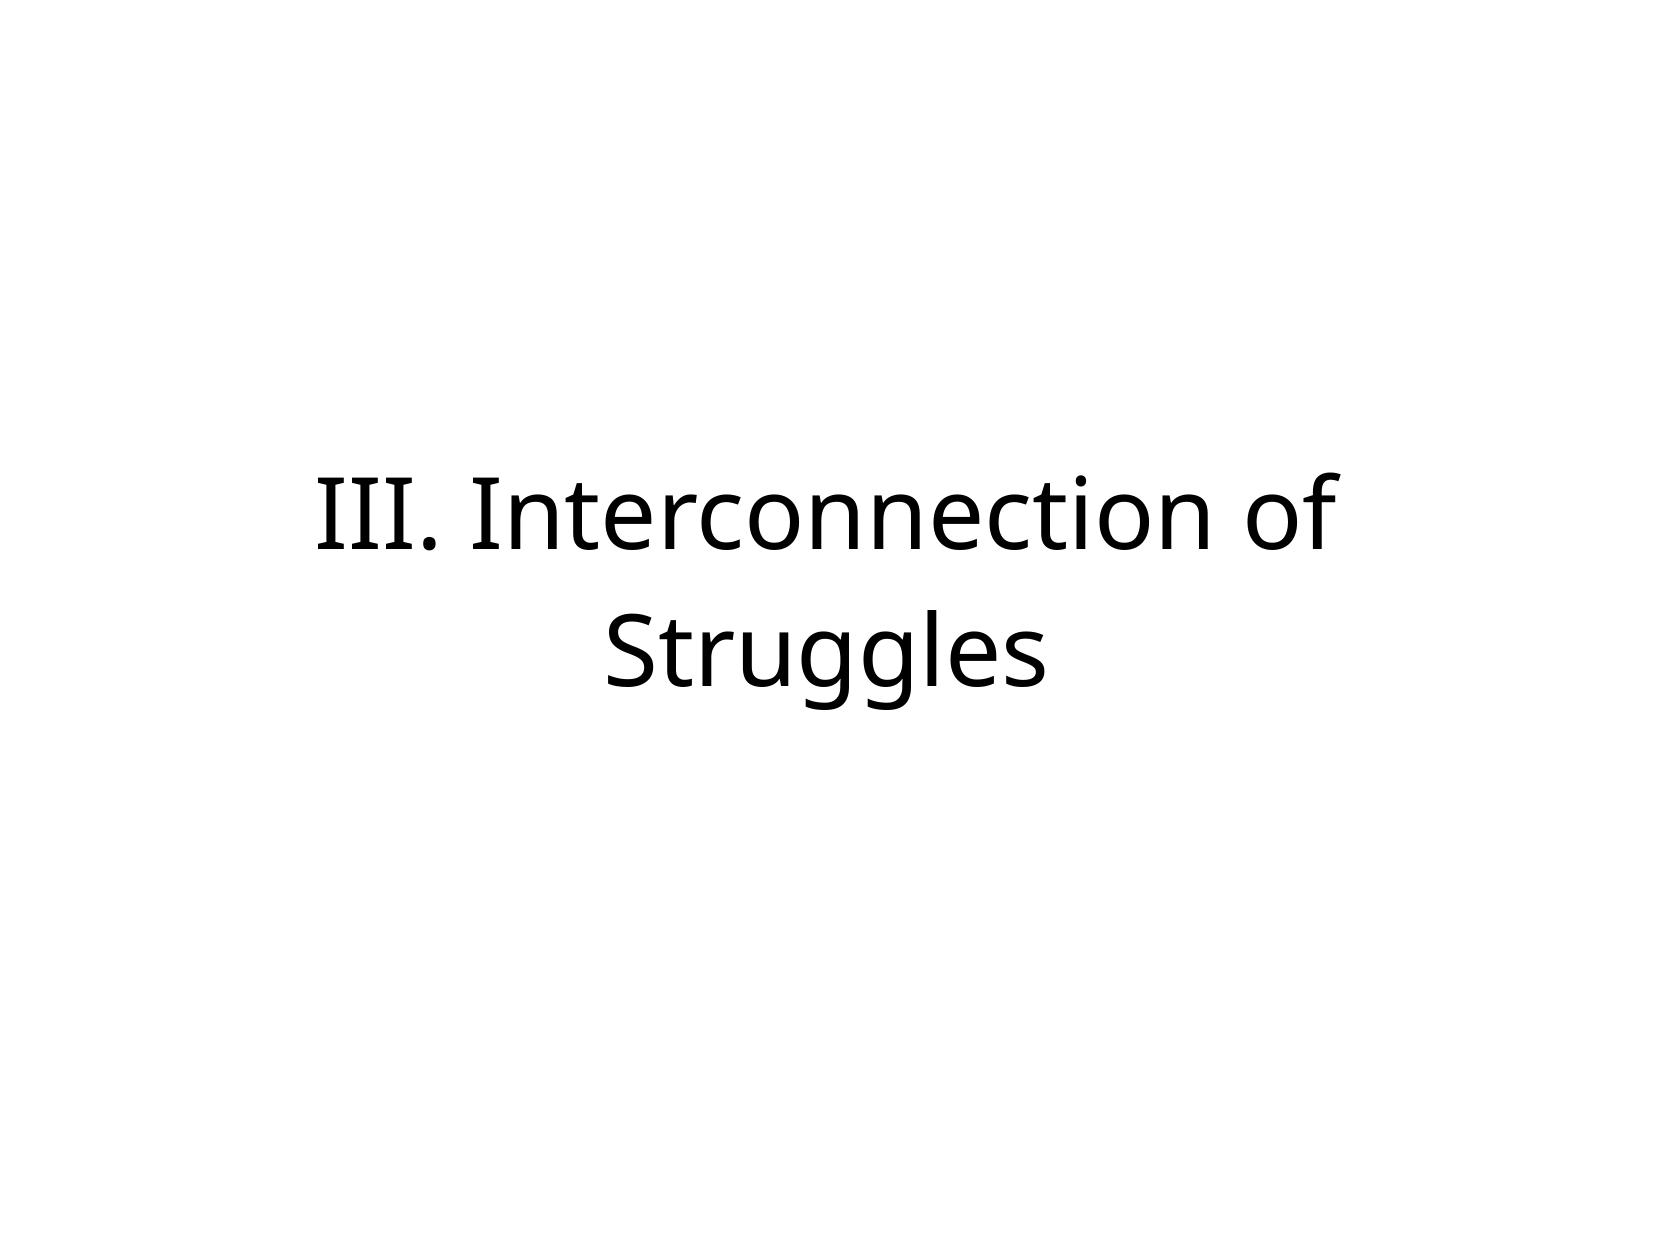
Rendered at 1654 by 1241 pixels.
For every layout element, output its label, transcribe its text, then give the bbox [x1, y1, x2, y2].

subtitle III. Interconnection of Struggles [82, 56, 1571, 1102]
